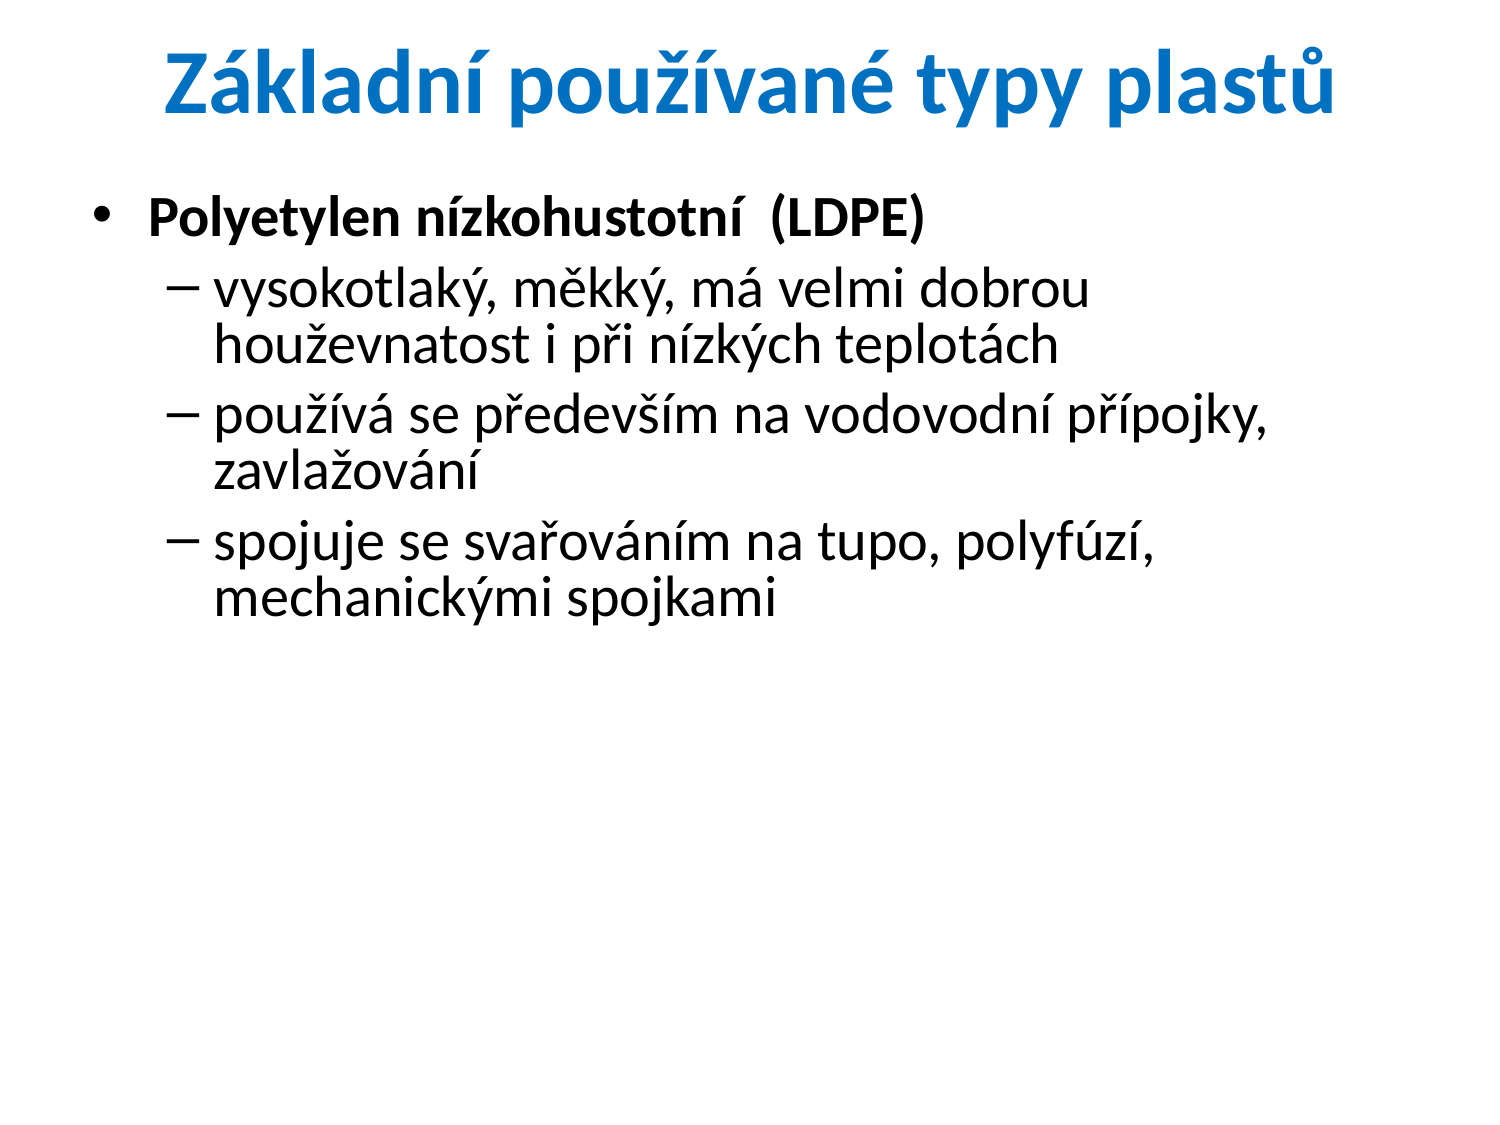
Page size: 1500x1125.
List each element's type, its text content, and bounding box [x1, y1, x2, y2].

title Základní používané typy plastů [76, 14, 1427, 140]
list Polyetylen nízkohustotní (LDPE) vysokotlaký, měkký, má velmi dobrou houževnatost i při nízkých teplotách používá se především na vodovodní přípojky, zavlažování spojuje se svařováním na tupo, polyfúzí, mechanickými spojkami [76, 184, 1427, 1010]
